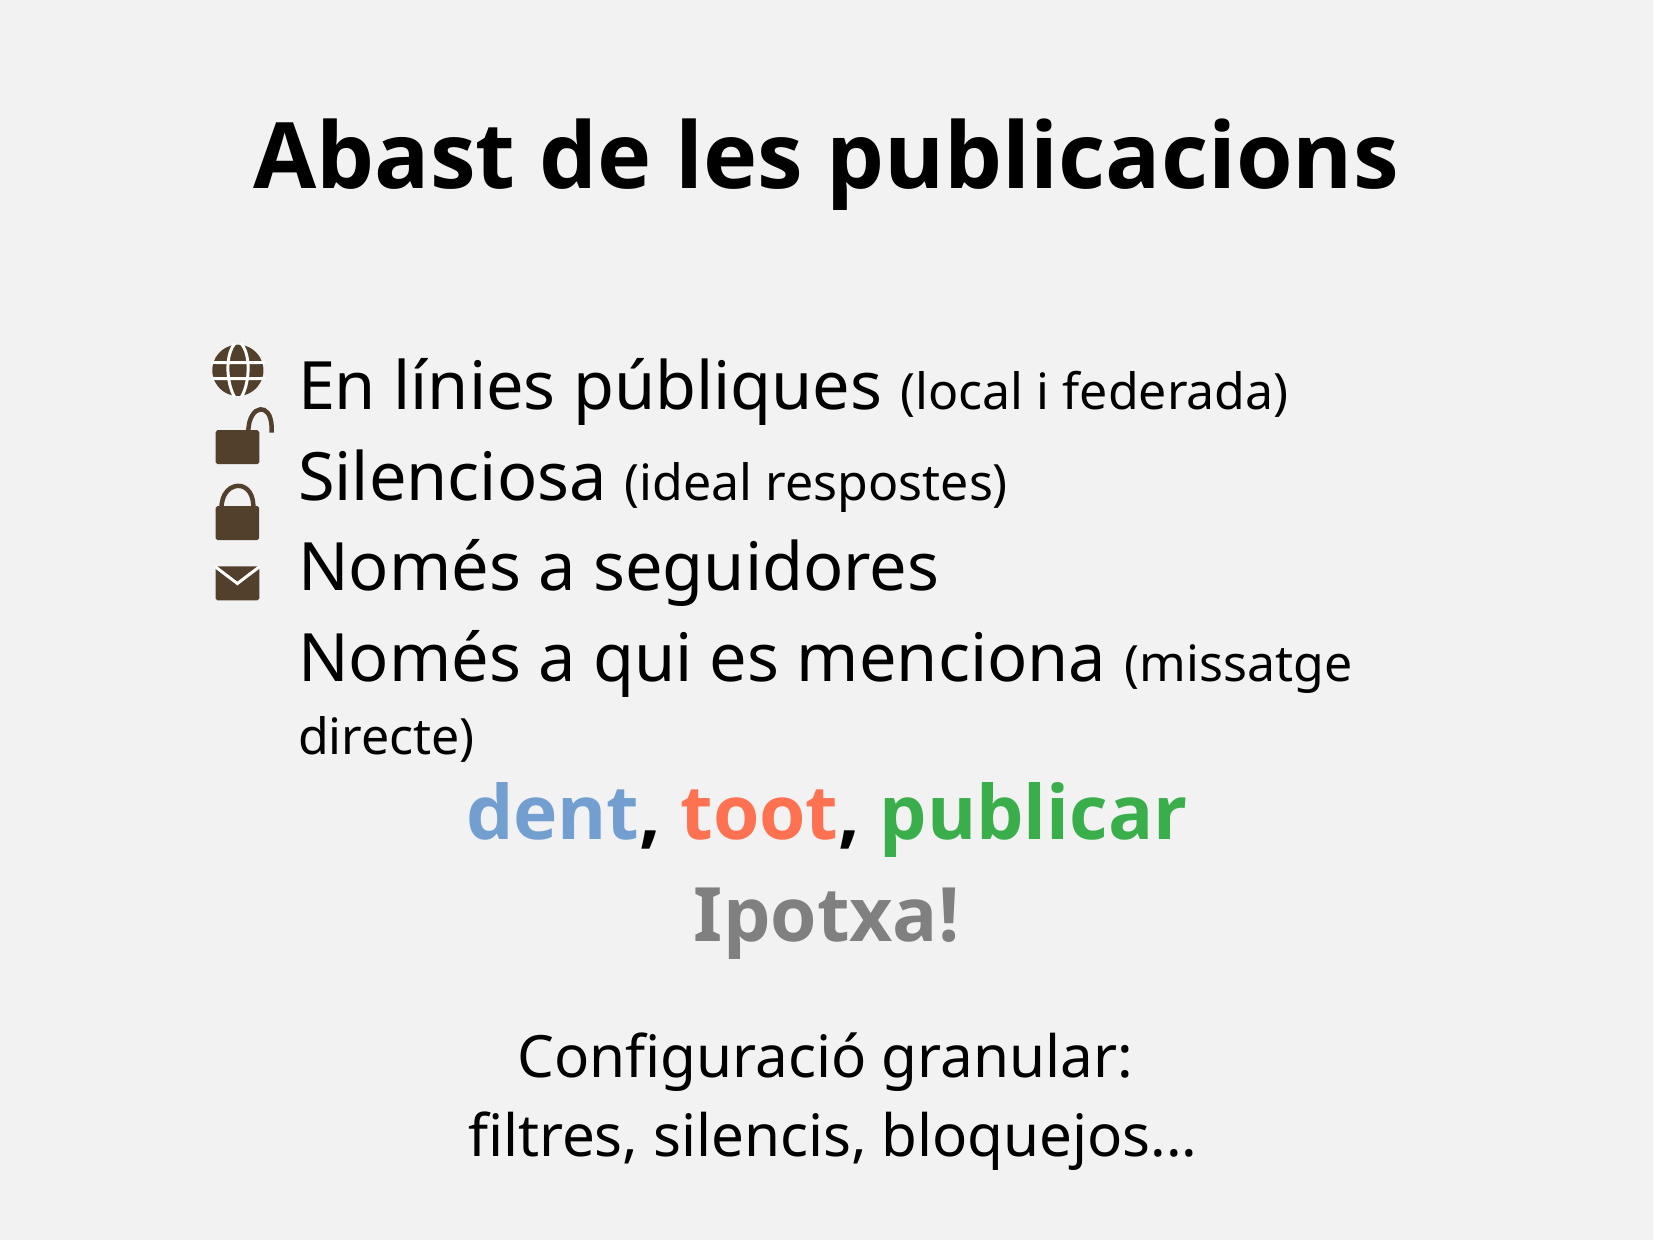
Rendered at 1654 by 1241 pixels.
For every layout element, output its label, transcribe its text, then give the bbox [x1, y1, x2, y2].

text_box En línies públiques (local i federada) Silenciosa (ideal respostes) Només a seguidores Només a qui es menciona (missatge directe) [283, 330, 1524, 794]
picture [206, 339, 278, 615]
title Abast de les publicacions [82, 49, 1571, 257]
text_box dent, toot, publicar Ipotxa! [383, 751, 1270, 924]
text_box Configuració granular: filtres, silencis, bloquejos... [94, 1007, 1571, 1145]
